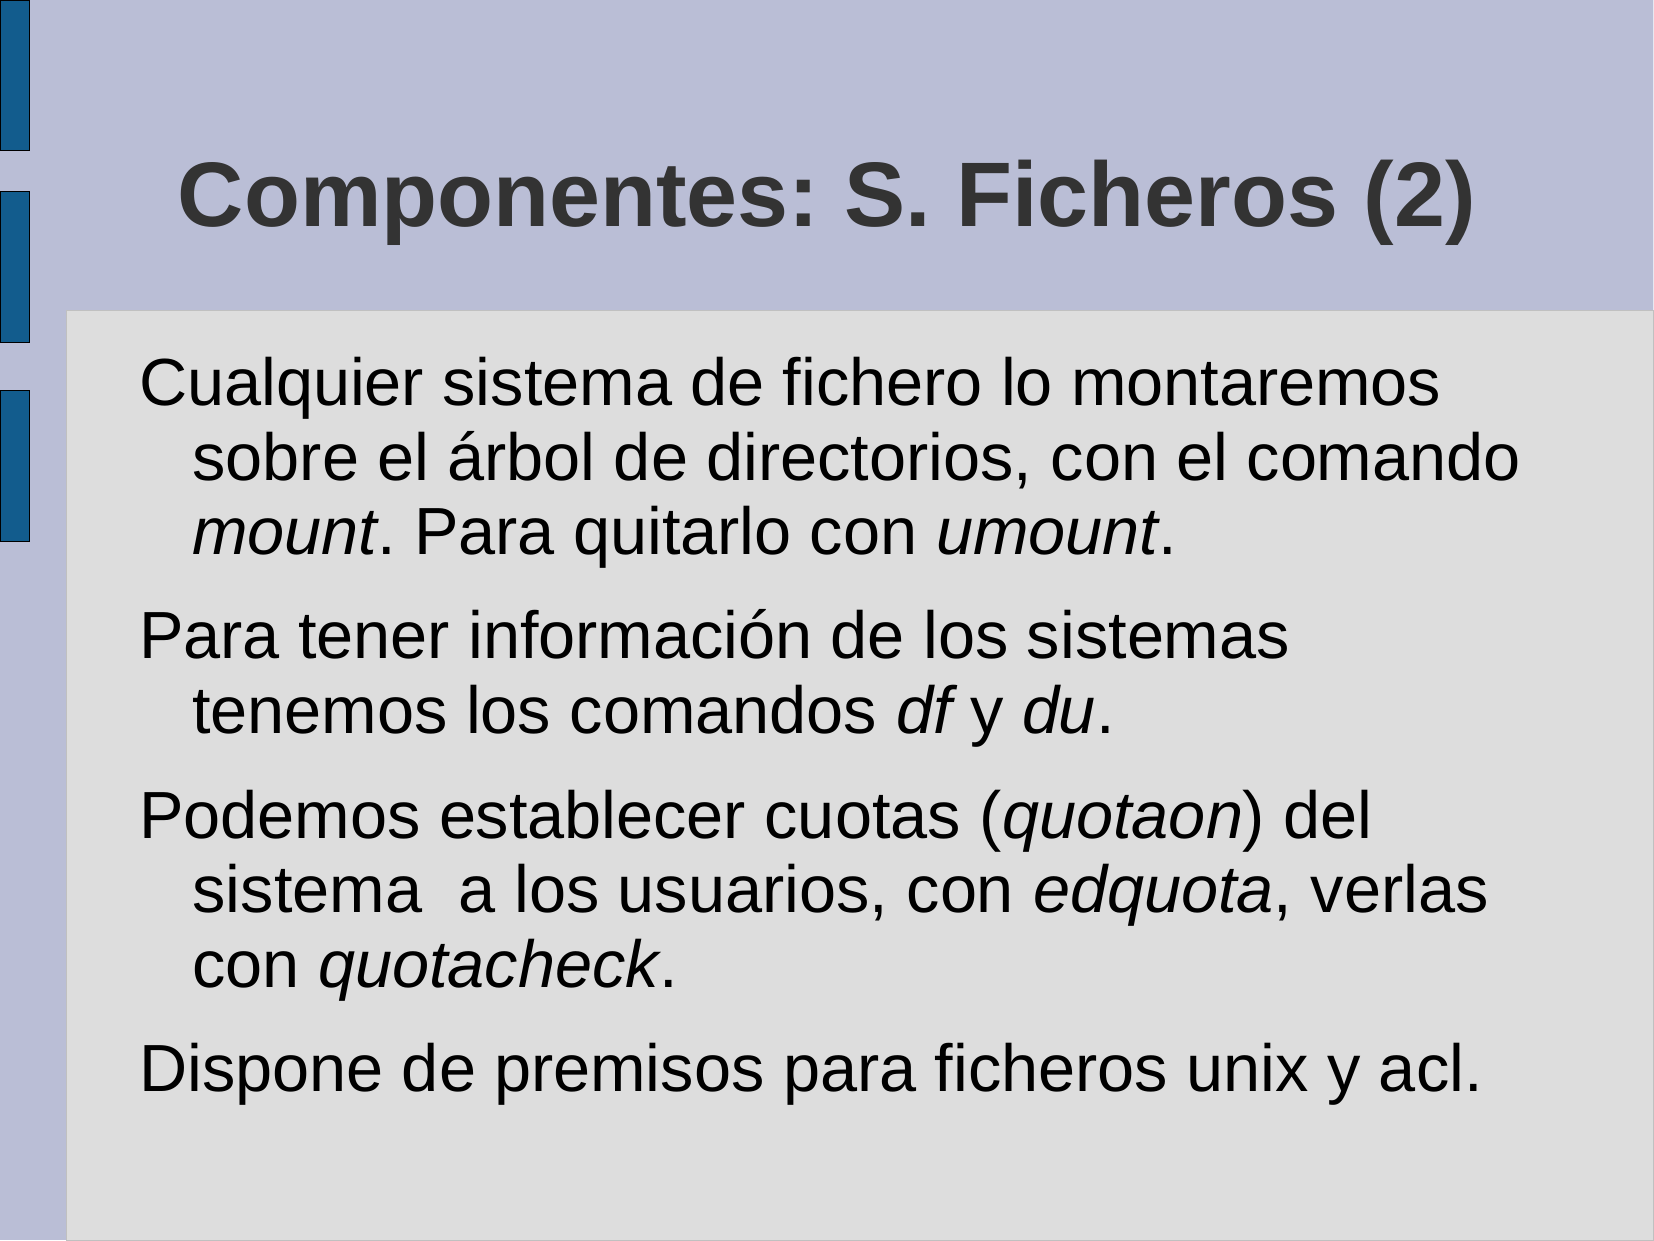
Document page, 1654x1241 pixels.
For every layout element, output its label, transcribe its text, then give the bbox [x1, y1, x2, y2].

title Componentes: S. Ficheros (2) [121, 91, 1534, 299]
list Cualquier sistema de fichero lo montaremos sobre el árbol de directorios, con el comando mount. Para quitarlo con umount. Para tener información de los sistemas tenemos los comandos df y du. Podemos establecer cuotas (quotaon) del sistema a los usuarios, con edquota, verlas con quotacheck. Dispone de premisos para ficheros unix y acl. [121, 344, 1534, 1127]
